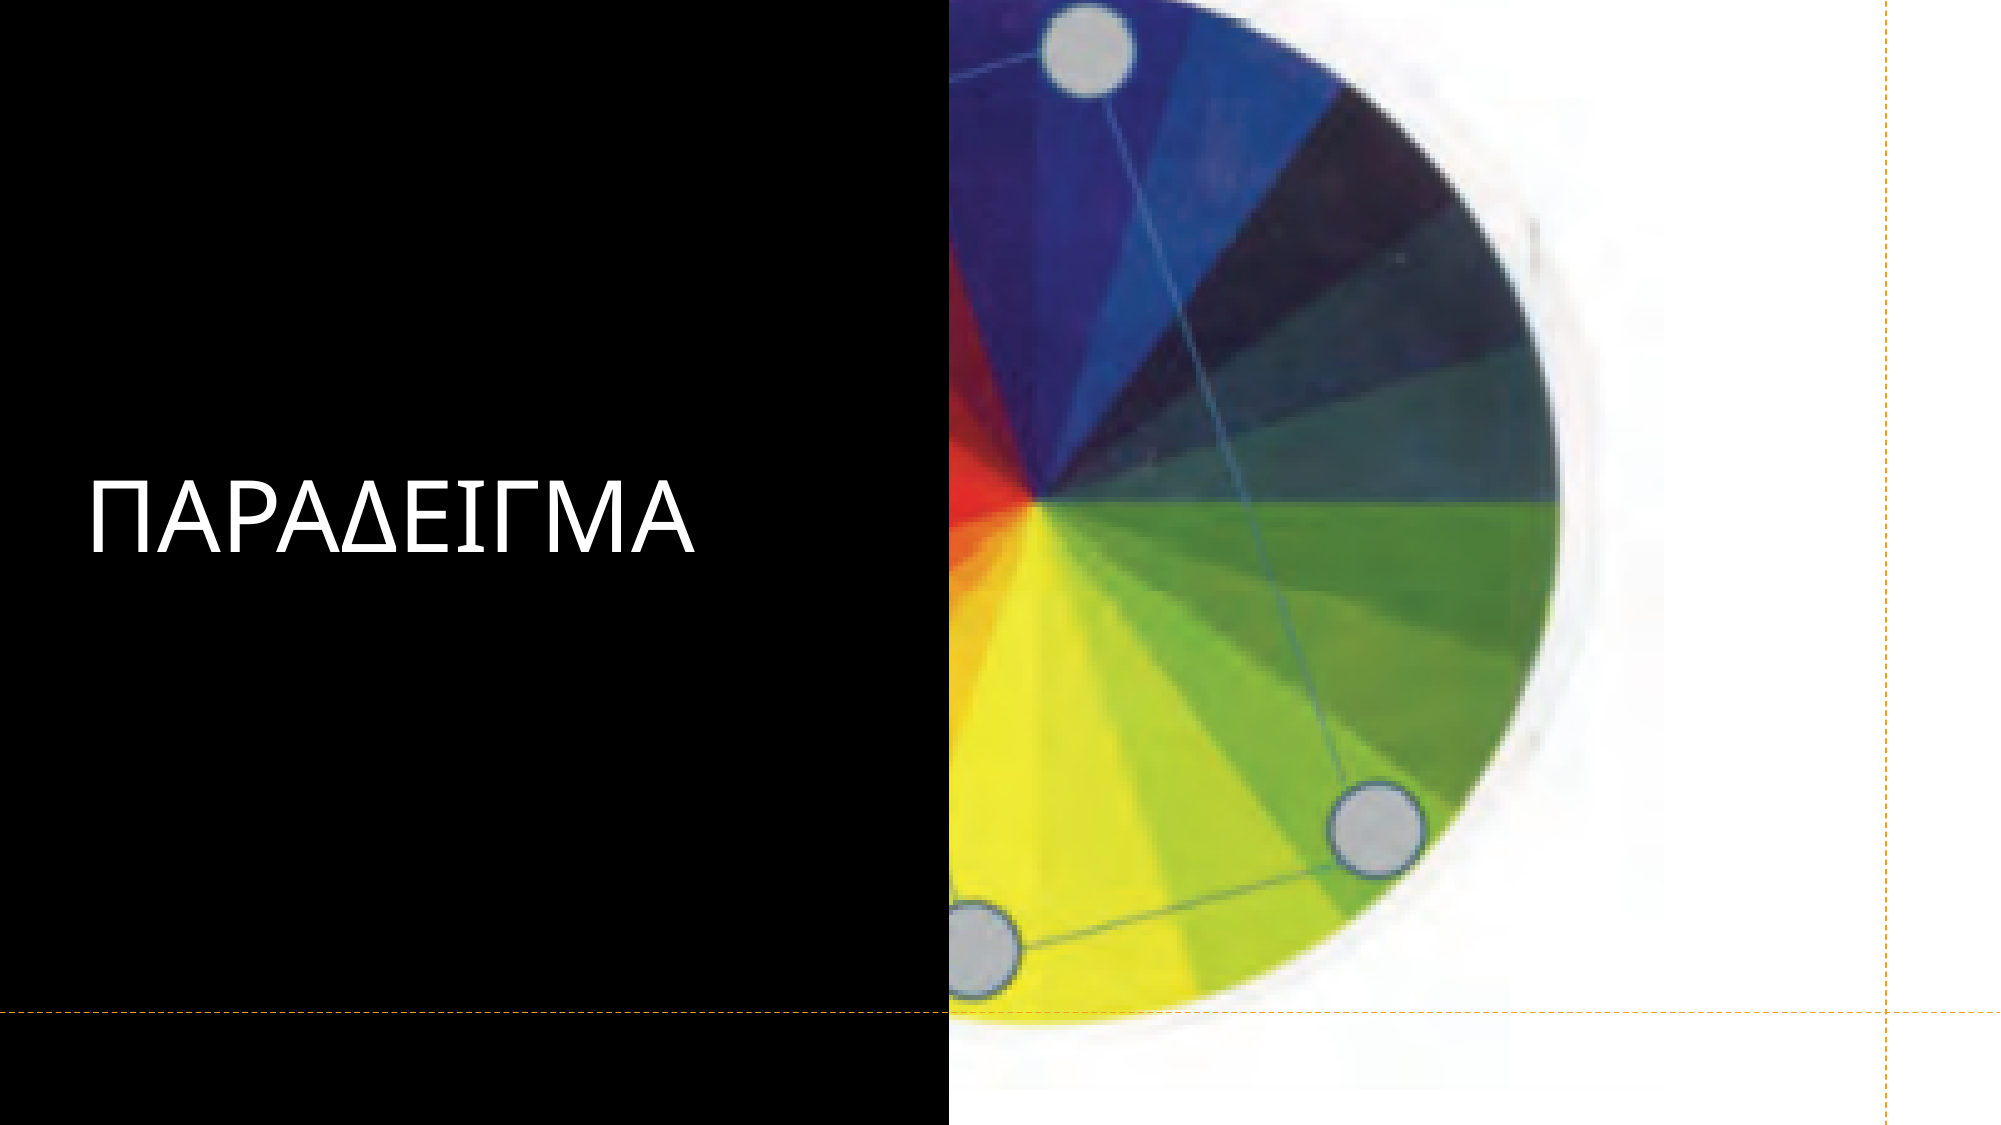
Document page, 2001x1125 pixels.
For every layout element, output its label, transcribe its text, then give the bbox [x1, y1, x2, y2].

text_box [0, 0, 949, 1125]
title ΠΑΡΑΔΕΙΓΜΑ [69, 94, 799, 582]
picture [949, 0, 2000, 1125]
